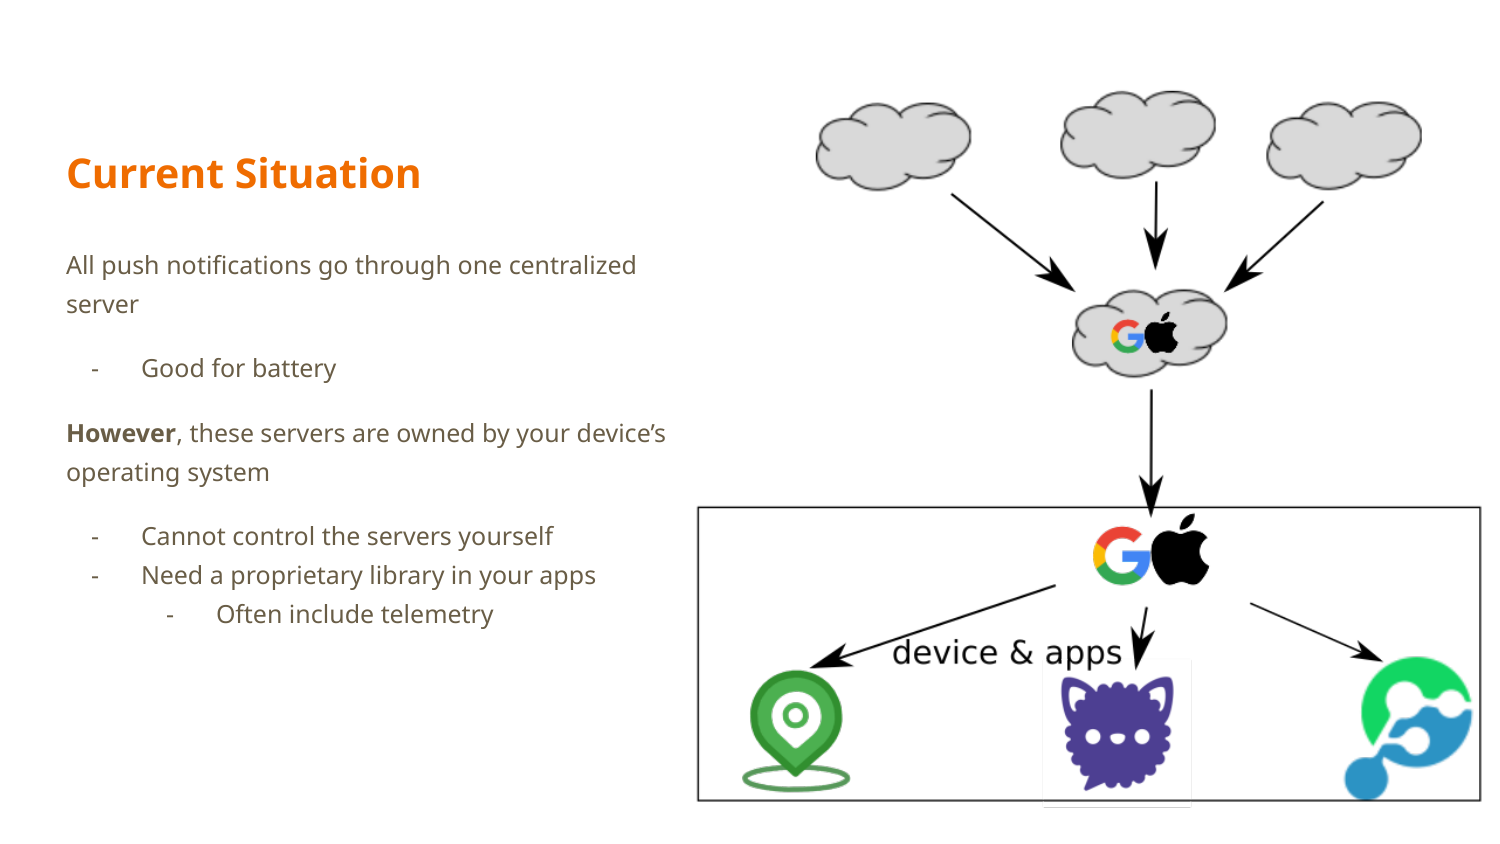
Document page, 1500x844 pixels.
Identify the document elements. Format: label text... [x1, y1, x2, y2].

list All push notifications go through one centralized server Good for battery However, these servers are owned by your device’s operating system Cannot control the servers yourself Need a proprietary library in your apps Often include telemetry [51, 227, 672, 750]
title Current Situation [51, 91, 512, 216]
picture [672, 63, 1491, 818]
